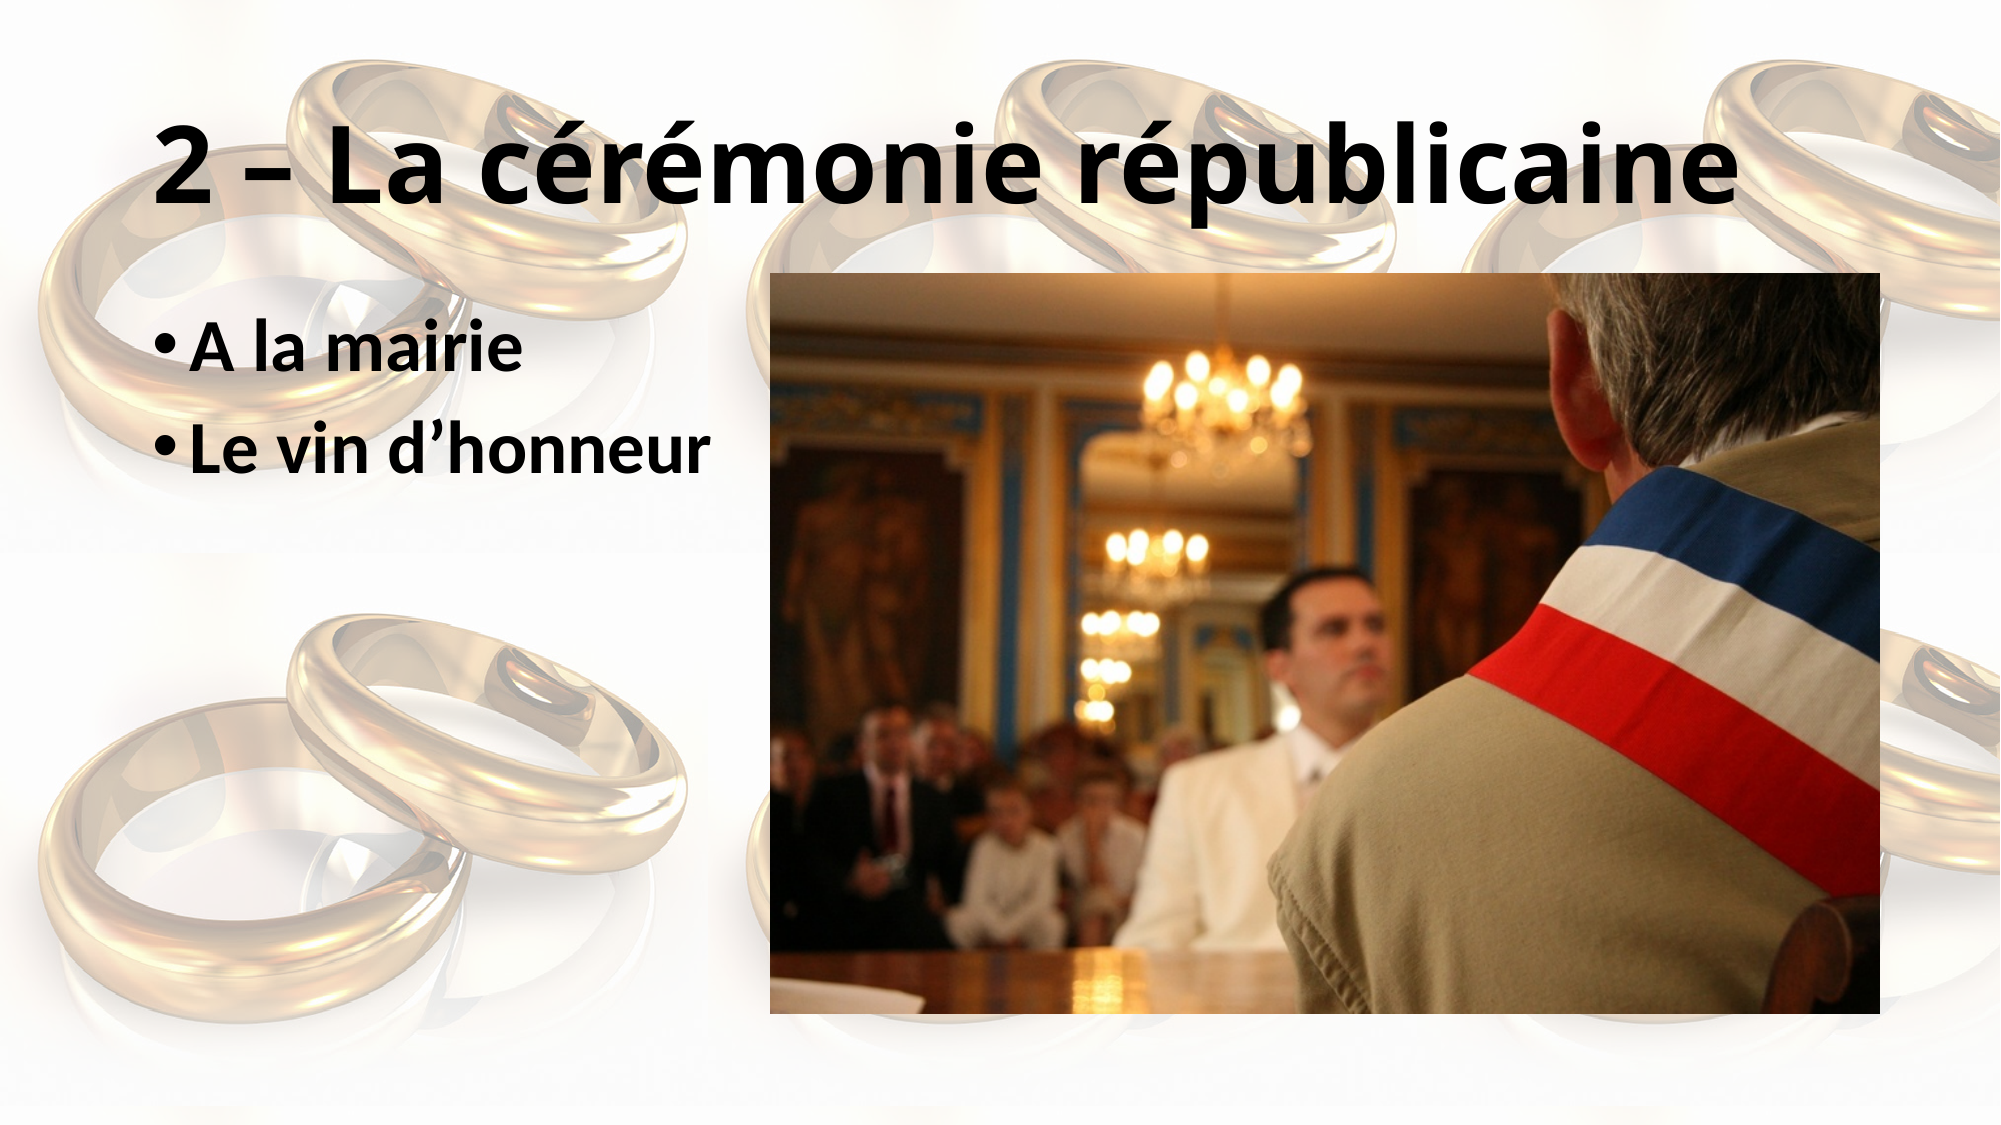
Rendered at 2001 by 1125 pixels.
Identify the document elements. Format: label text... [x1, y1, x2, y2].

list A la mairie Le vin d’honneur [137, 299, 1863, 1014]
picture [770, 274, 1880, 1014]
title 2 – La cérémonie républicaine [137, 59, 1863, 278]
